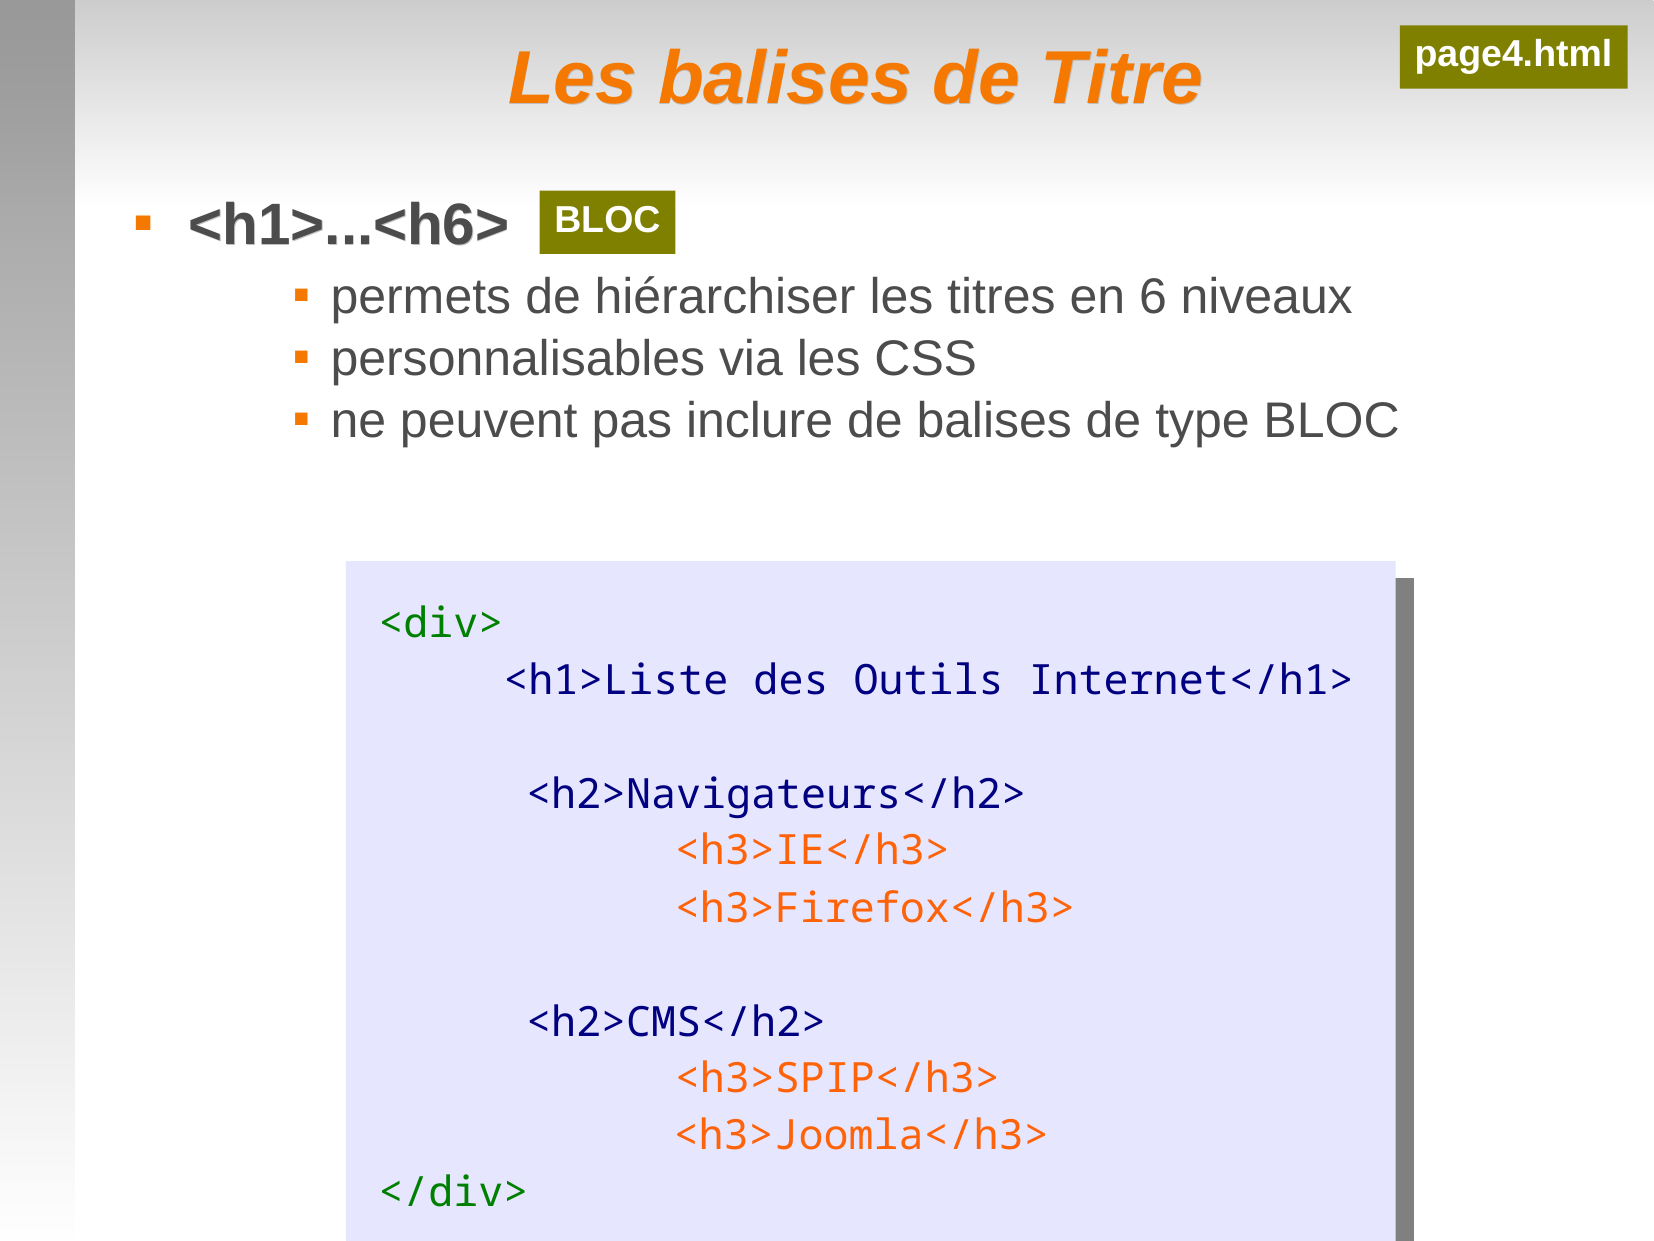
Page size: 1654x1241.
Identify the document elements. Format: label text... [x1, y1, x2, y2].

text_box <div> <h1>Liste des Outils Internet</h1> <h2>Navigateurs</h2> <h3>IE</h3> <h3>Firefox</h3> <h2>CMS</h2> <h3>SPIP</h3> <h3>Joomla</h3> </div> [345, 561, 1396, 1158]
title Les balises de Titre [58, 7, 1654, 148]
text_box page4.html [1399, 25, 1628, 89]
text_box BLOC [539, 190, 676, 254]
list <h1>...<h6> permets de hiérarchiser les titres en 6 niveaux personnalisables via les CSS ne peuvent pas inclure de balises de type BLOC [118, 191, 1625, 1123]
